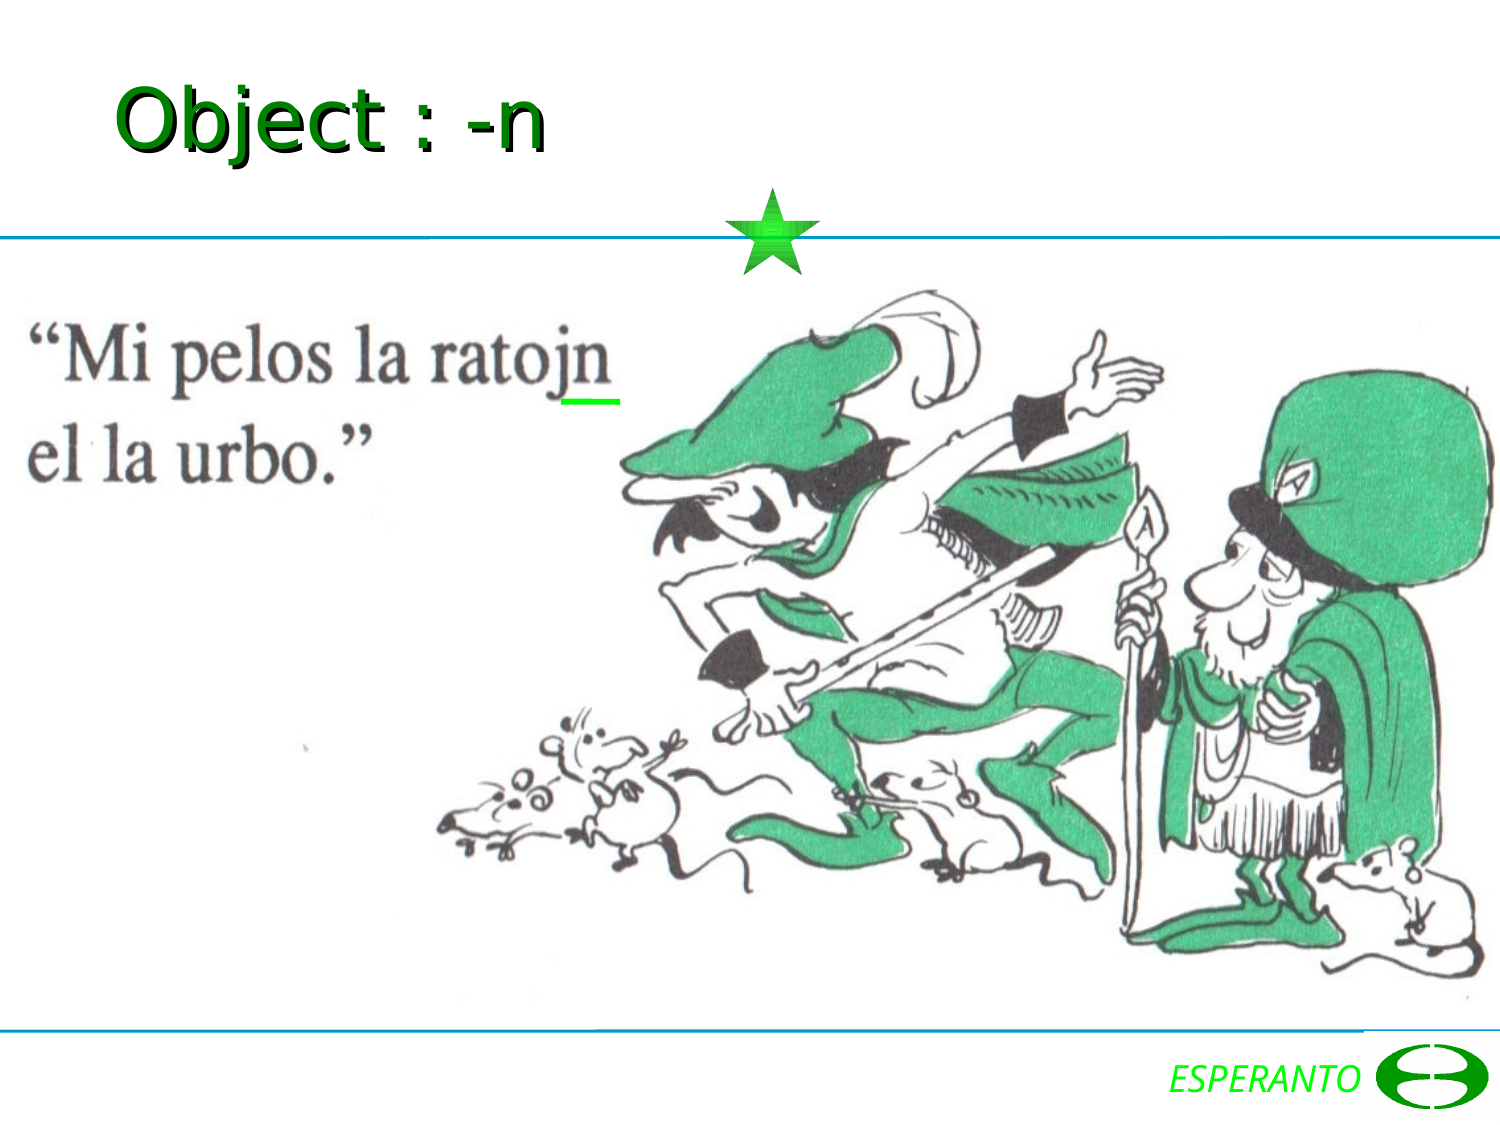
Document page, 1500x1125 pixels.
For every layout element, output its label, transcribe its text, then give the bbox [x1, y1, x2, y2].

picture [17, 277, 1495, 1005]
title Object : -n [112, 5, 1448, 245]
picture [1364, 1032, 1500, 1122]
